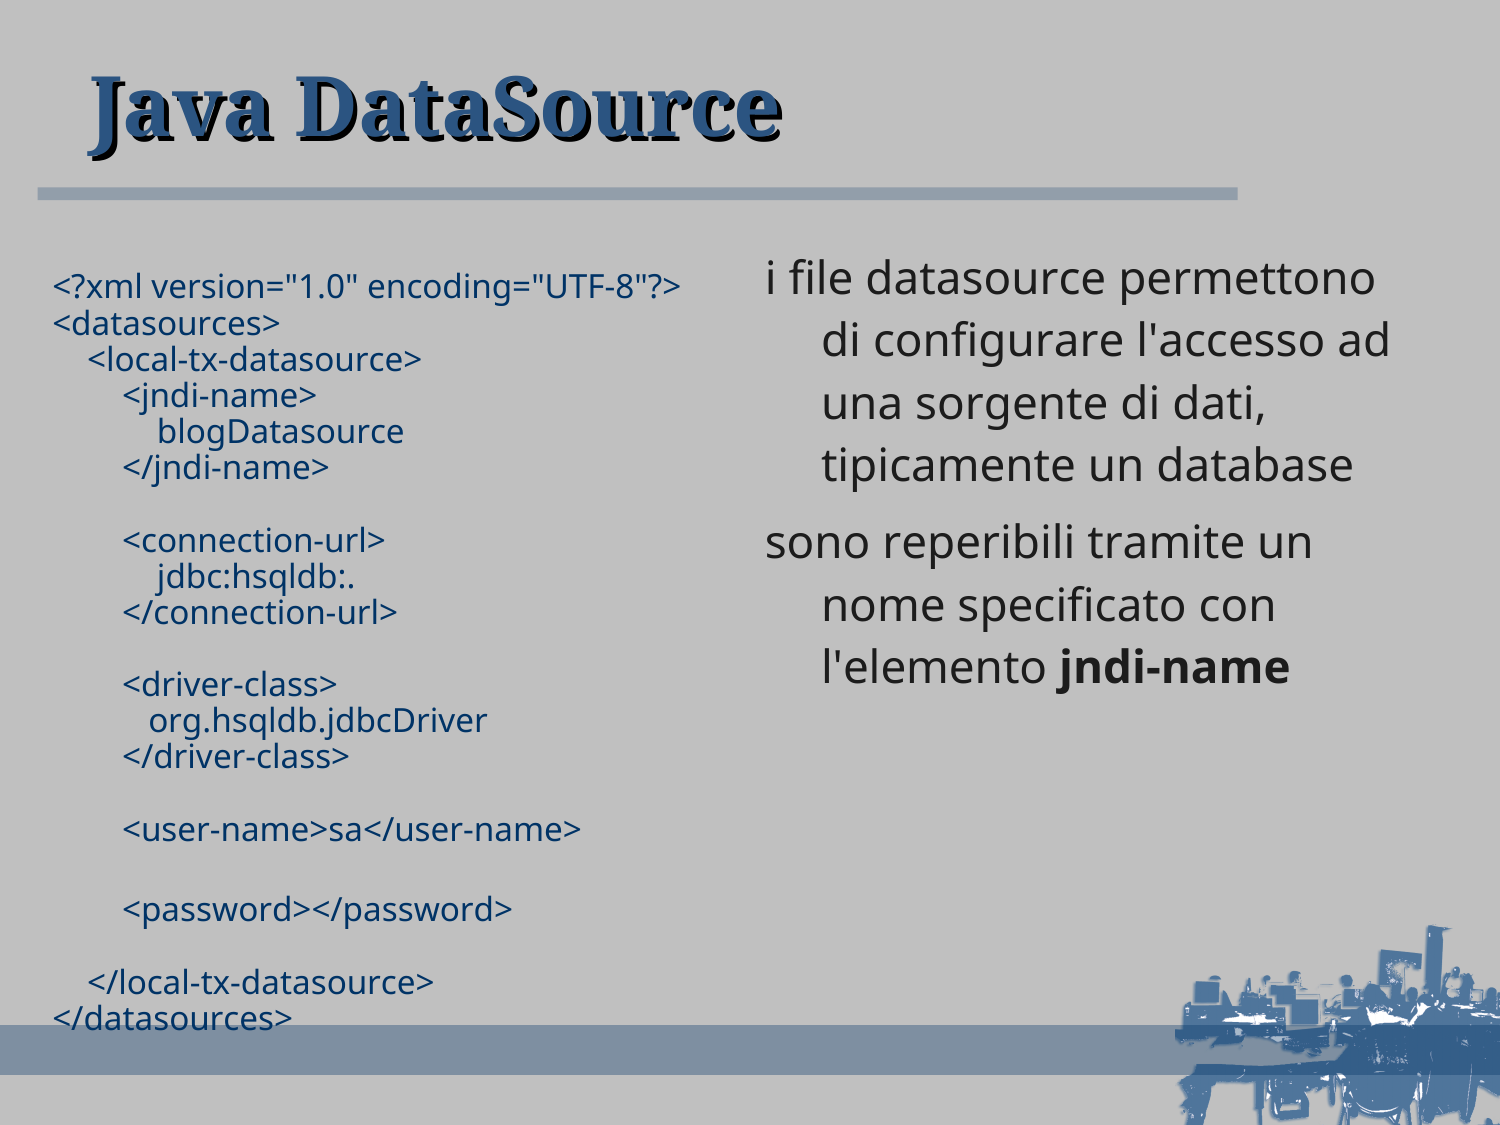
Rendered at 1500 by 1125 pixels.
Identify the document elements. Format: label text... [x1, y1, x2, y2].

list i file datasource permettono di configurare l'accesso ad una sorgente di dati, tipicamente un database sono reperibili tramite un nome specificato con l'elemento jndi-name [750, 237, 1426, 1006]
text_box <?xml version="1.0" encoding="UTF-8"?> <datasources> <local-tx-datasource> <jndi-name> blogDatasource </jndi-name> <connection-url> jdbc:hsqldb:. </connection-url> <driver-class> org.hsqldb.jdbcDriver </driver-class> <user-name>sa</user-name> <password></password> </local-tx-datasource> </datasources> [37, 262, 763, 1046]
title Java DataSource [75, 35, 1426, 174]
